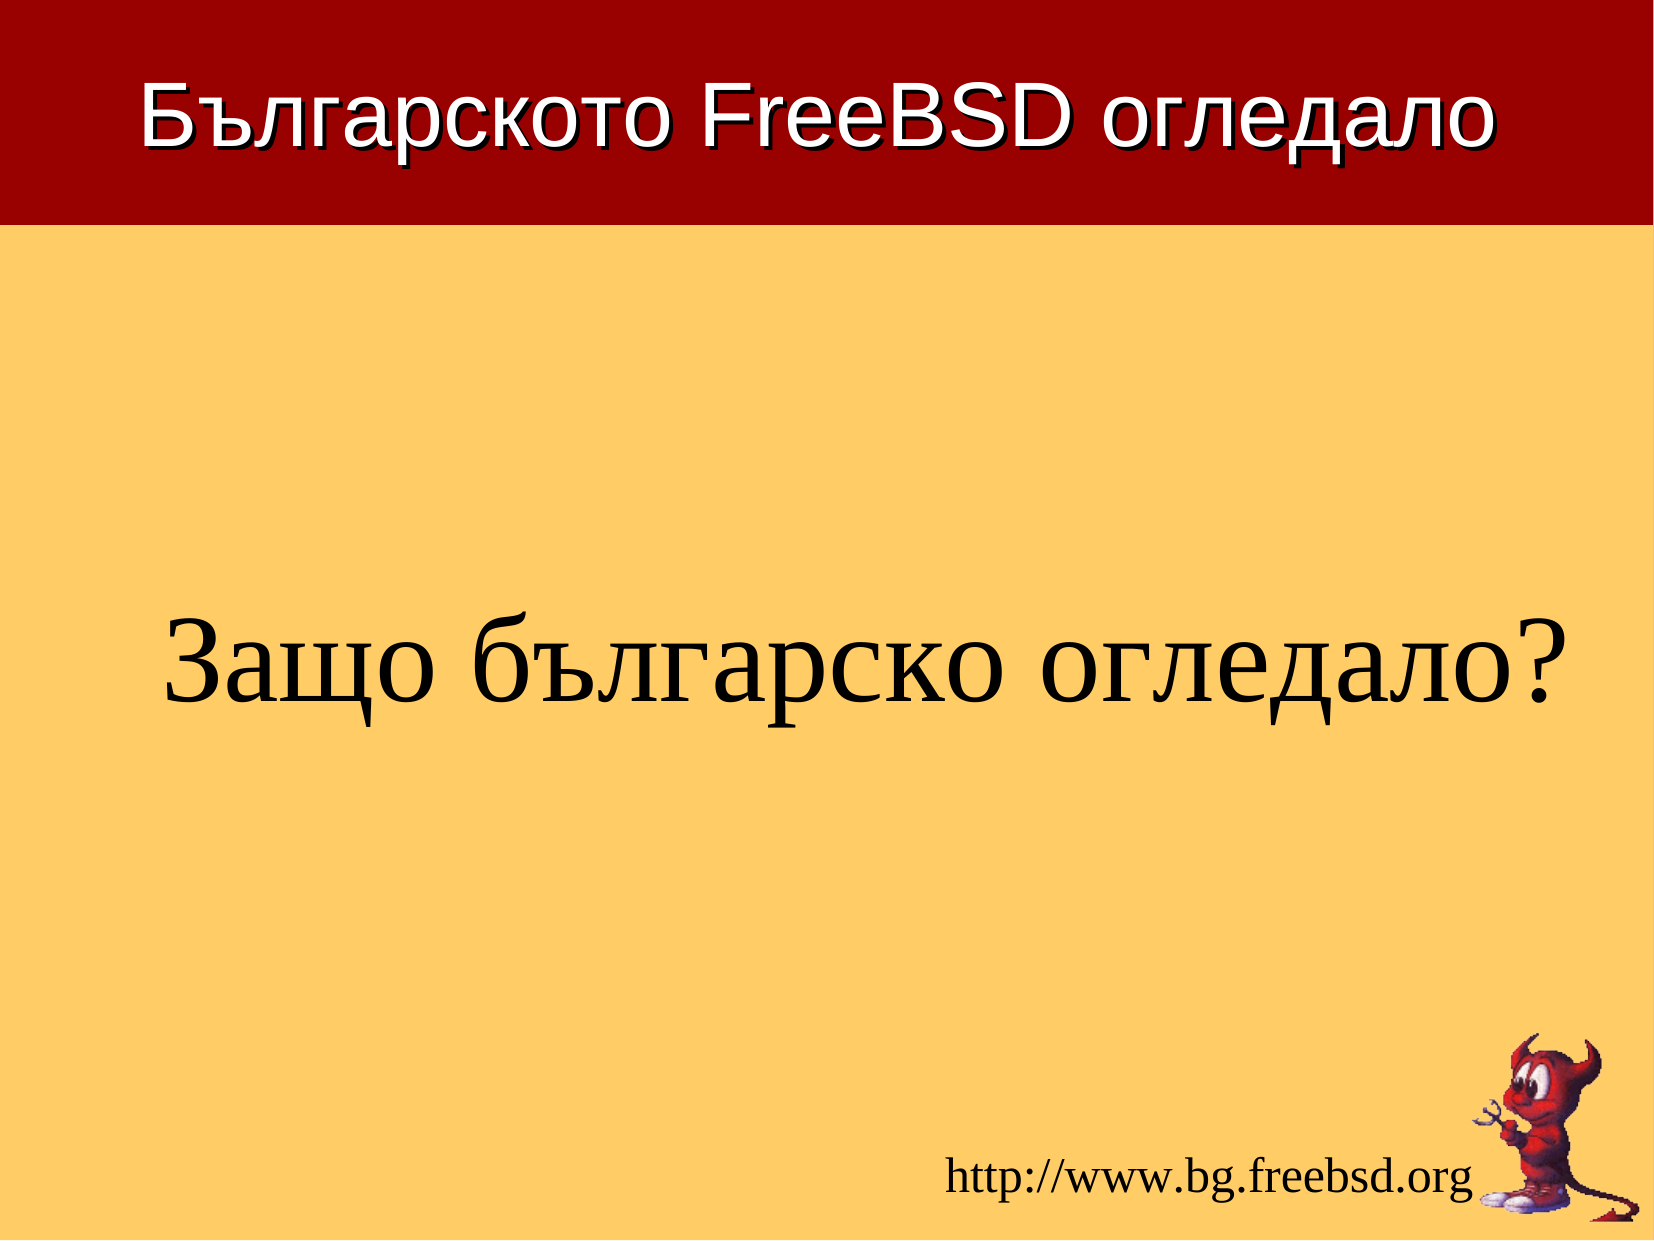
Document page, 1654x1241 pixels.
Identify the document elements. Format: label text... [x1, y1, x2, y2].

picture [1464, 1030, 1643, 1227]
title Българското FreeBSD огледало [112, 11, 1525, 219]
text_box Защо българско огледало? [161, 590, 1542, 729]
text_box http://www.bg.freebsd.org [945, 1148, 1466, 1204]
